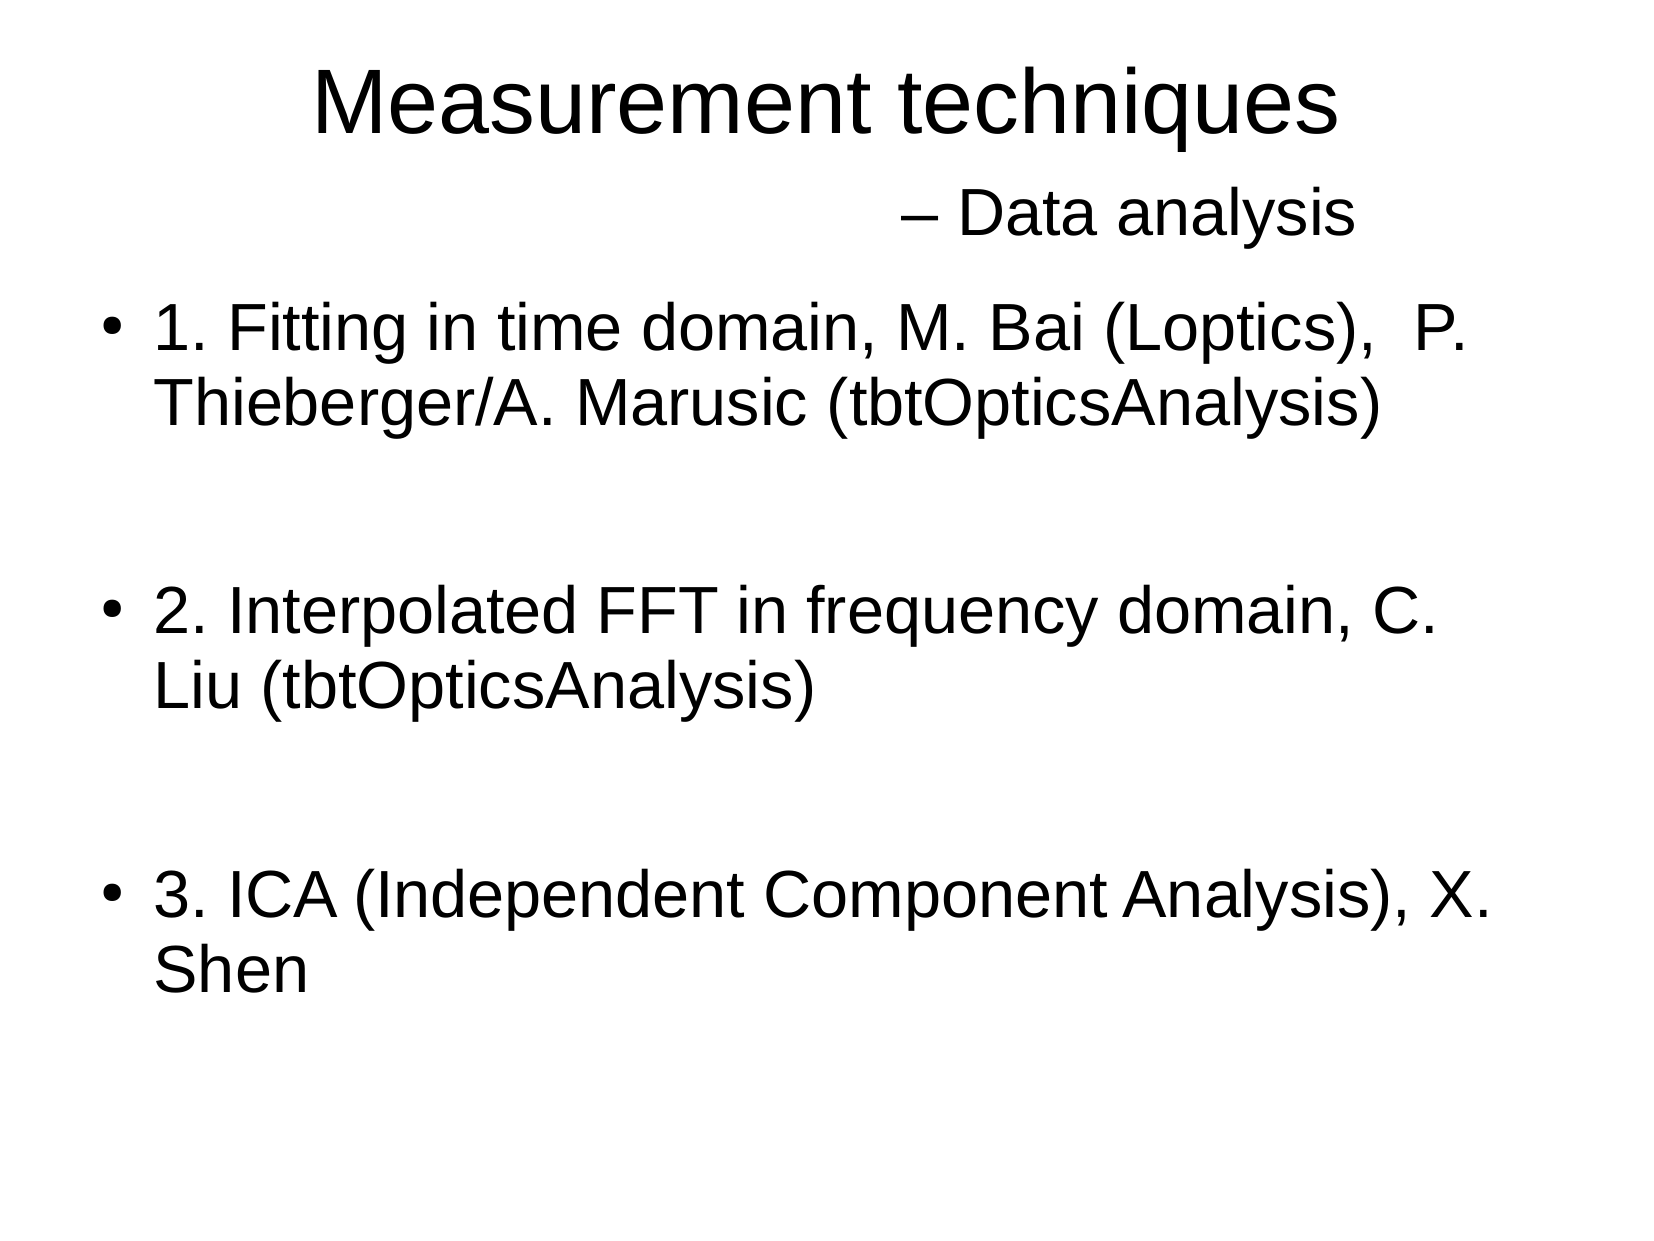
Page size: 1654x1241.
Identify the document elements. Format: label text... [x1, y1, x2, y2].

title Measurement techniques – Data analysis [82, 49, 1571, 257]
list 1. Fitting in time domain, M. Bai (Loptics), P. Thieberger/A. Marusic (tbtOpticsAnalysis) 2. Interpolated FFT in frequency domain, C. Liu (tbtOpticsAnalysis) 3. ICA (Independent Component Analysis), X. Shen [82, 290, 1538, 1010]
